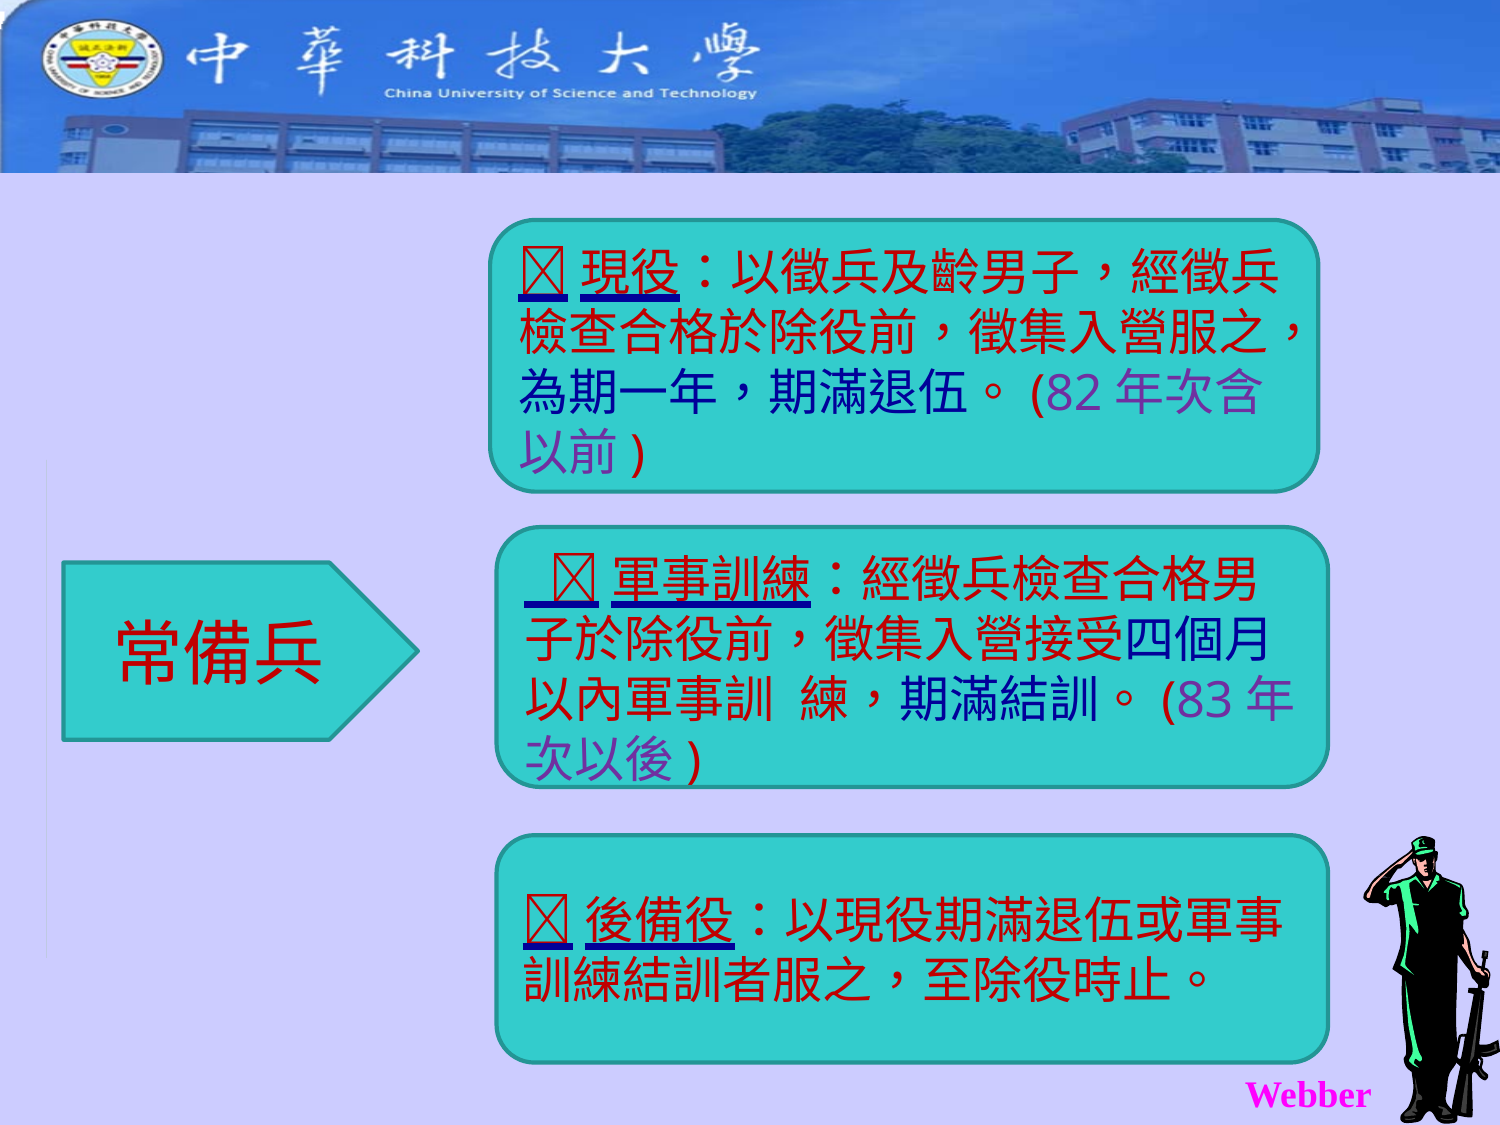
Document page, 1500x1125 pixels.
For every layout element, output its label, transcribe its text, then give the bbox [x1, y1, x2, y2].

text_box 軍事訓練：經徵兵檢查合格男子於除役前，徵集入營接受四個月以內軍事訓 練，期滿結訓。(83年次以後) [496, 527, 1329, 787]
text_box 後備役：以現役期滿退伍或軍事訓練結訓者服之，至除役時止。 [496, 835, 1329, 1063]
picture [1363, 835, 1500, 1125]
text_box 現役：以徵兵及齡男子，經徵兵檢查合格於除役前，徵集入營服之，為期一年，期滿退伍。(82年次含以前) [490, 219, 1319, 492]
text_box Webber [1229, 1062, 1407, 1123]
text_box 常備兵 [63, 562, 418, 740]
picture [0, 0, 1500, 173]
